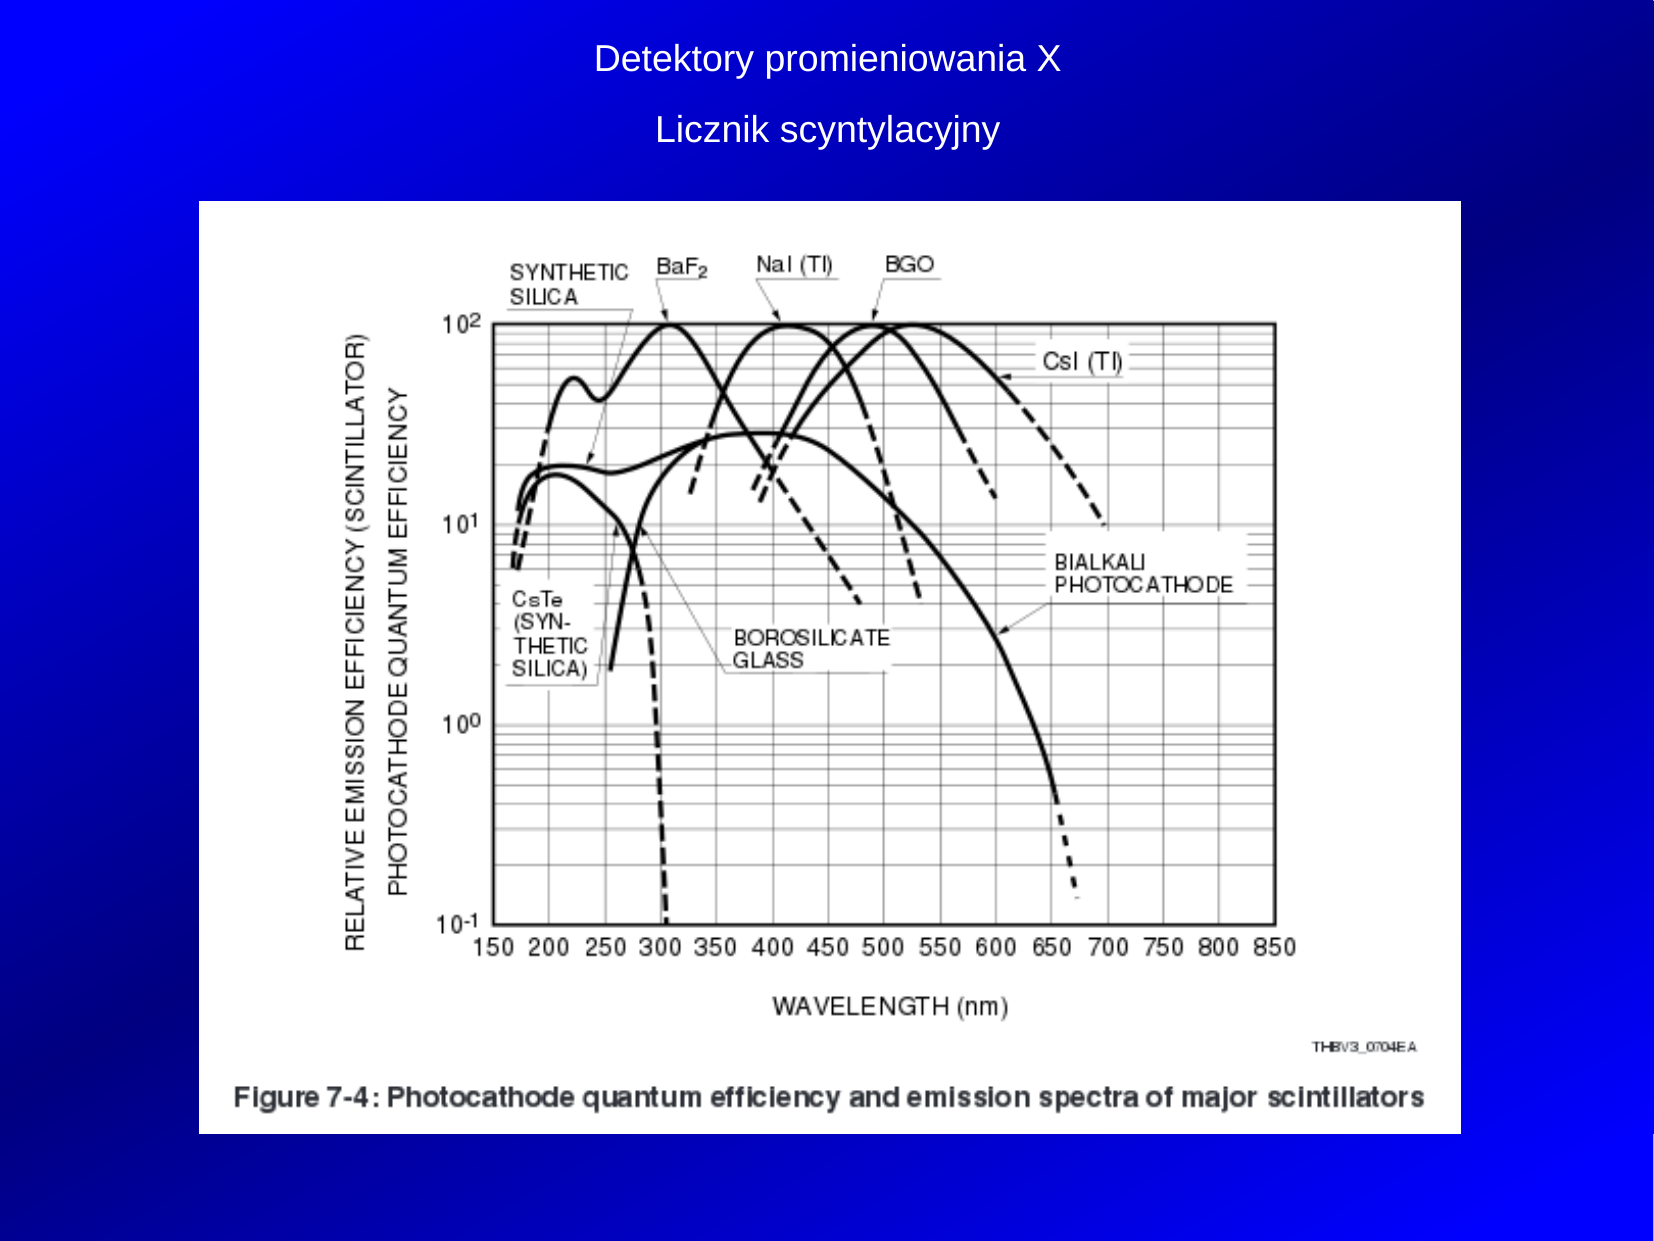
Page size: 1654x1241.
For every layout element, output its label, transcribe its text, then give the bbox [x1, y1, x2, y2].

text_box Detektory promieniowania X [579, 29, 1077, 87]
picture [199, 201, 1461, 1134]
text_box Licznik scyntylacyjny [640, 100, 1016, 158]
